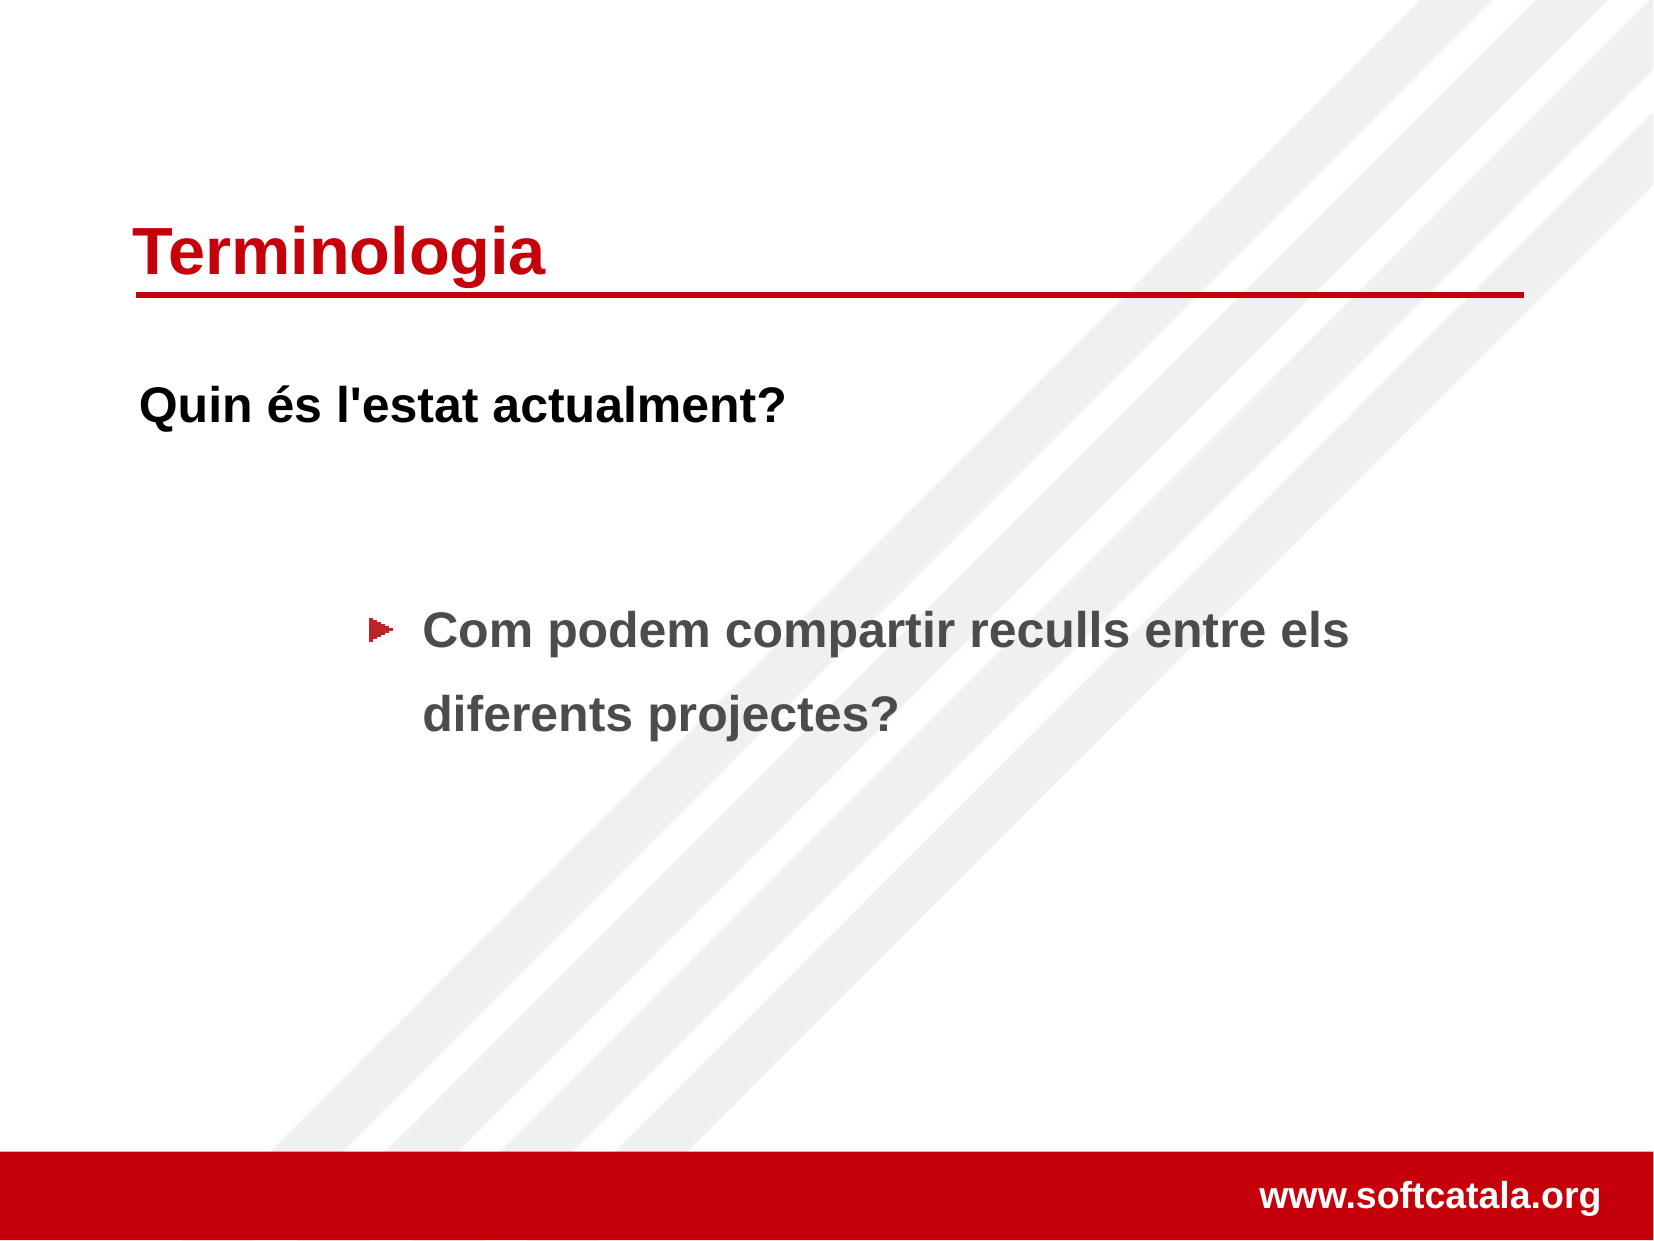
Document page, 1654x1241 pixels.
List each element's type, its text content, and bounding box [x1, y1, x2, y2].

text_box Quin és l'estat actualment? [124, 342, 1506, 539]
text_box Terminologia [118, 206, 1501, 297]
picture [0, 0, 1654, 1151]
text_box Com podem compartir reculls entre els diferents projectes? [118, 566, 1501, 764]
text_box www.softcatala.org [0, 1151, 1654, 1241]
